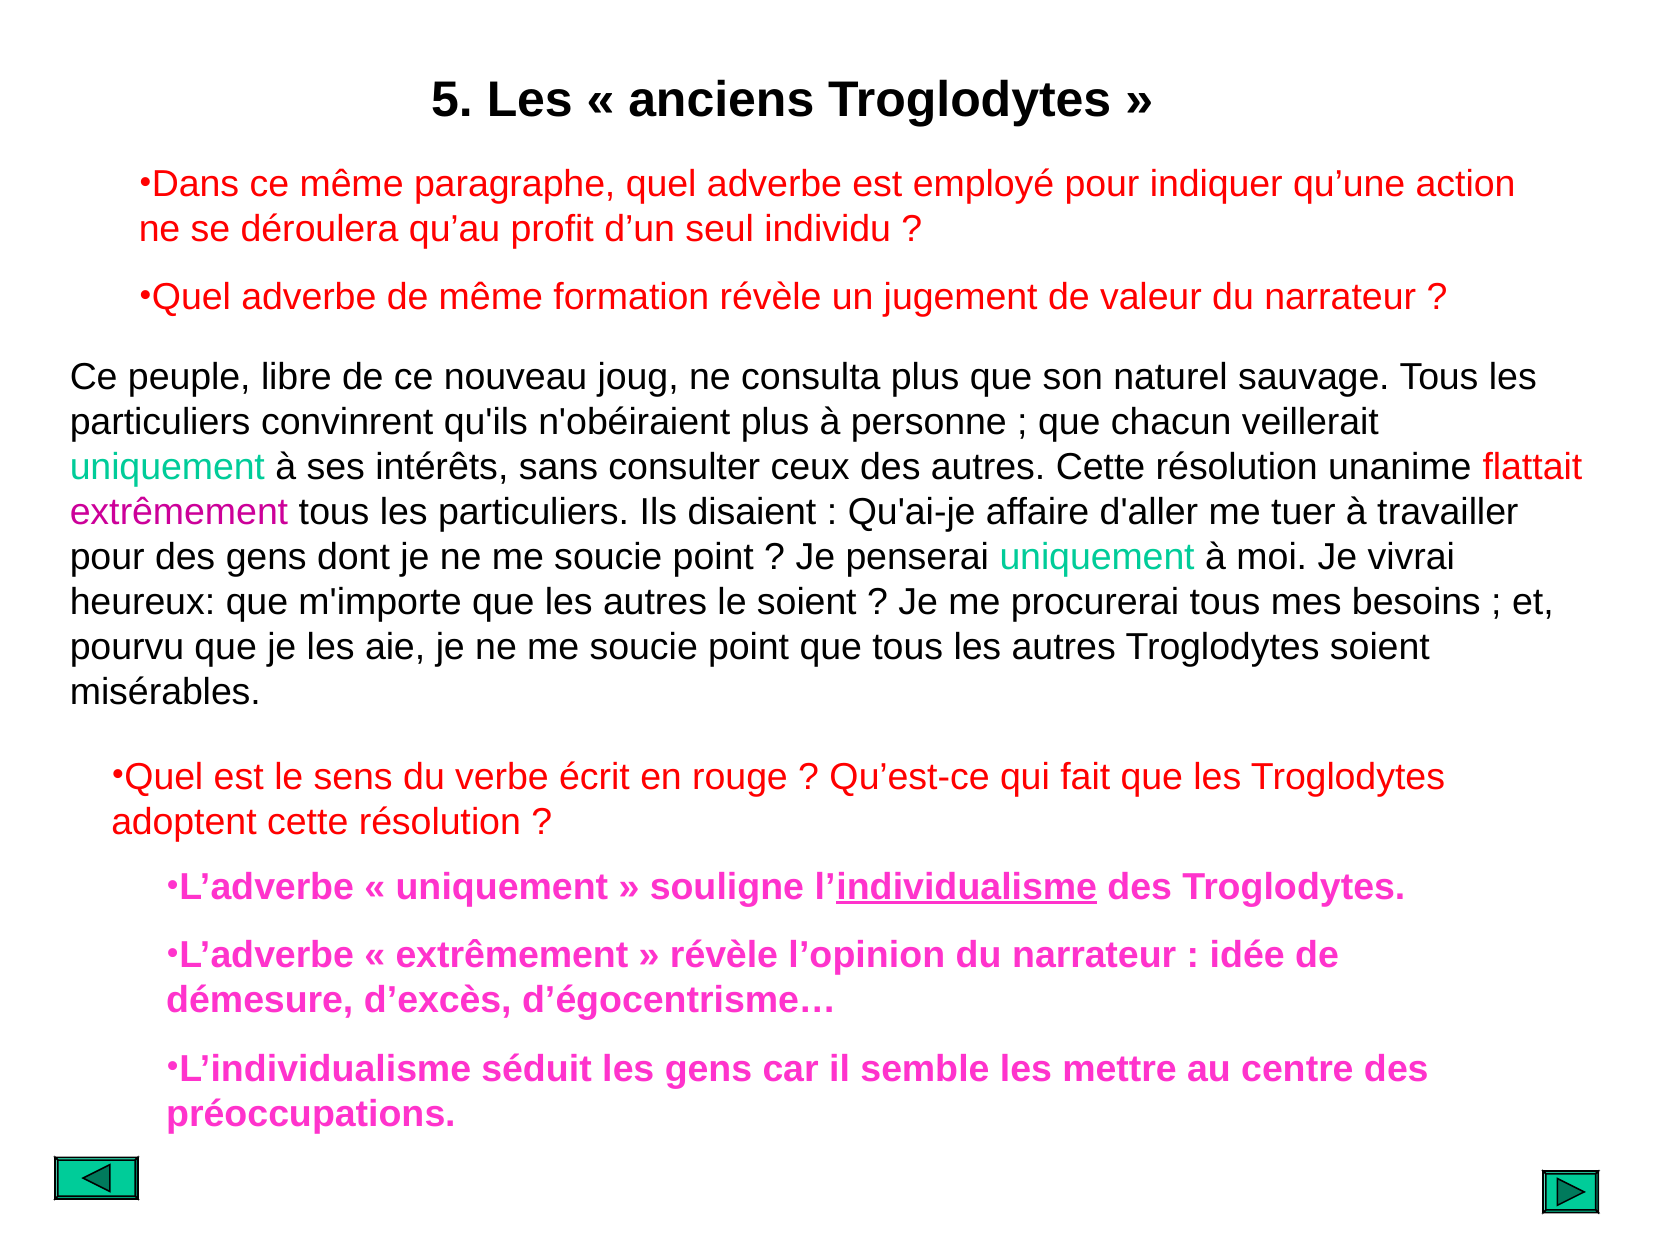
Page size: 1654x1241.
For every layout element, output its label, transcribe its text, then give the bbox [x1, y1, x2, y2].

text_box L’adverbe « uniquement » souligne l’individualisme des Troglodytes. L’adverbe « extrêmement » révèle l’opinion du narrateur : idée de démesure, d’excès, d’égocentrisme… L’individualisme séduit les gens car il semble les mettre au centre des préoccupations. [151, 854, 1489, 1142]
text_box Quel est le sens du verbe écrit en rouge ? Qu’est-ce qui fait que les Troglodytes adoptent cette résolution ? [96, 743, 1571, 850]
text_box Dans ce même paragraphe, quel adverbe est employé pour indiquer qu’une action ne se déroulera qu’au profit d’un seul individu ? Quel adverbe de même formation révèle un jugement de valeur du narrateur ? [123, 151, 1544, 326]
title 5. Les « anciens Troglodytes » [358, 41, 1227, 151]
text_box Ce peuple, libre de ce nouveau joug, ne consulta plus que son naturel sauvage. Tous les particuliers convinrent qu'ils n'obéiraient plus à personne ; que chacun veillerait uniquement à ses intérêts, sans consulter ceux des autres. Cette résolution unanime flattait extrêmement tous les particuliers. Ils disaient : Qu'ai-je affaire d'aller me tuer à travailler pour des gens dont je ne me soucie point ? Je penserai uniquement à moi. Je vivrai heureux: que m'importe que les autres le soient ? Je me procurerai tous mes besoins ; et, pourvu que je les aie, je ne me soucie point que tous les autres Troglodytes soient misérables. [55, 344, 1599, 720]
